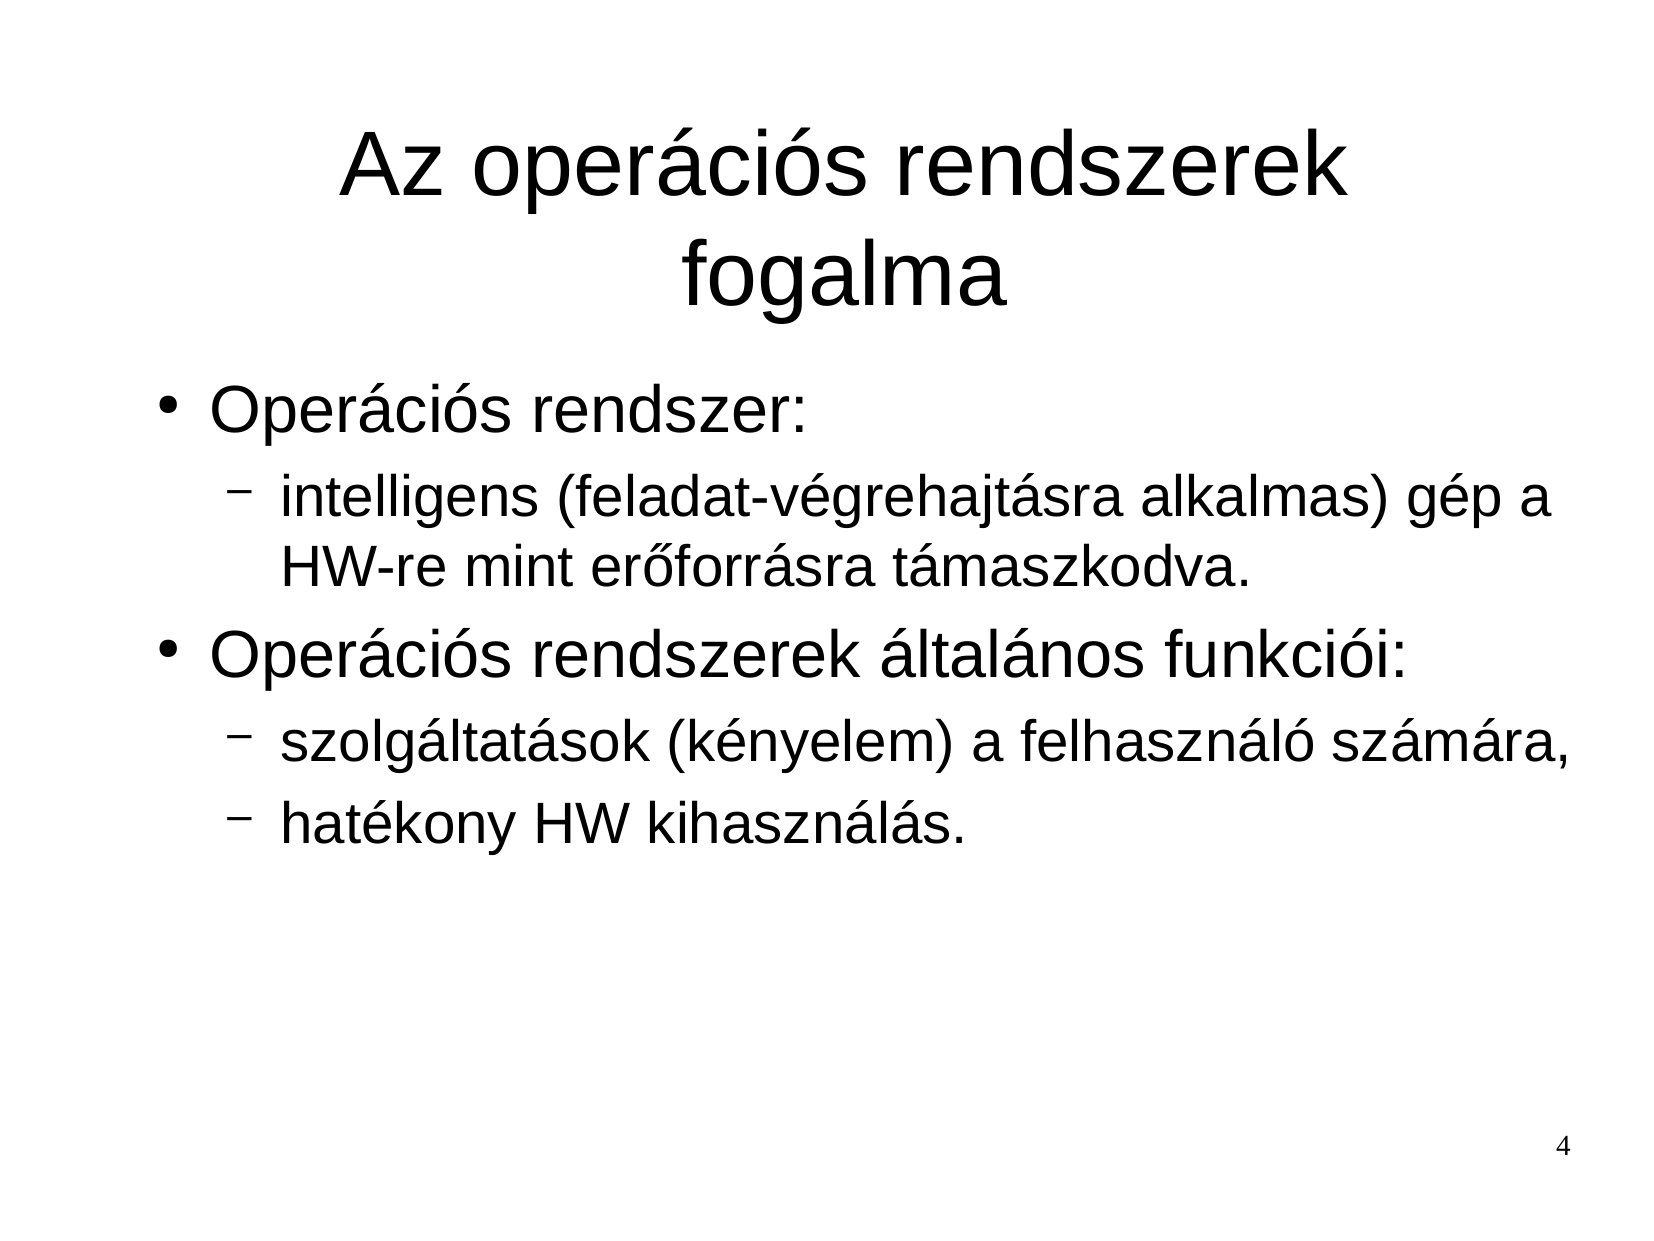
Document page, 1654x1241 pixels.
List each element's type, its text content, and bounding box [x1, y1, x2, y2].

list Operációs rendszer: intelligens (feladat-végrehajtásra alkalmas) gép a HW-re mint erőforrásra támaszkodva. Operációs rendszerek általános funkciói: szolgáltatások (kényelem) a felhasználó számára, hatékony HW kihasználás. [124, 358, 1609, 1103]
title Az operációs rendszerek fogalma [124, 110, 1530, 317]
